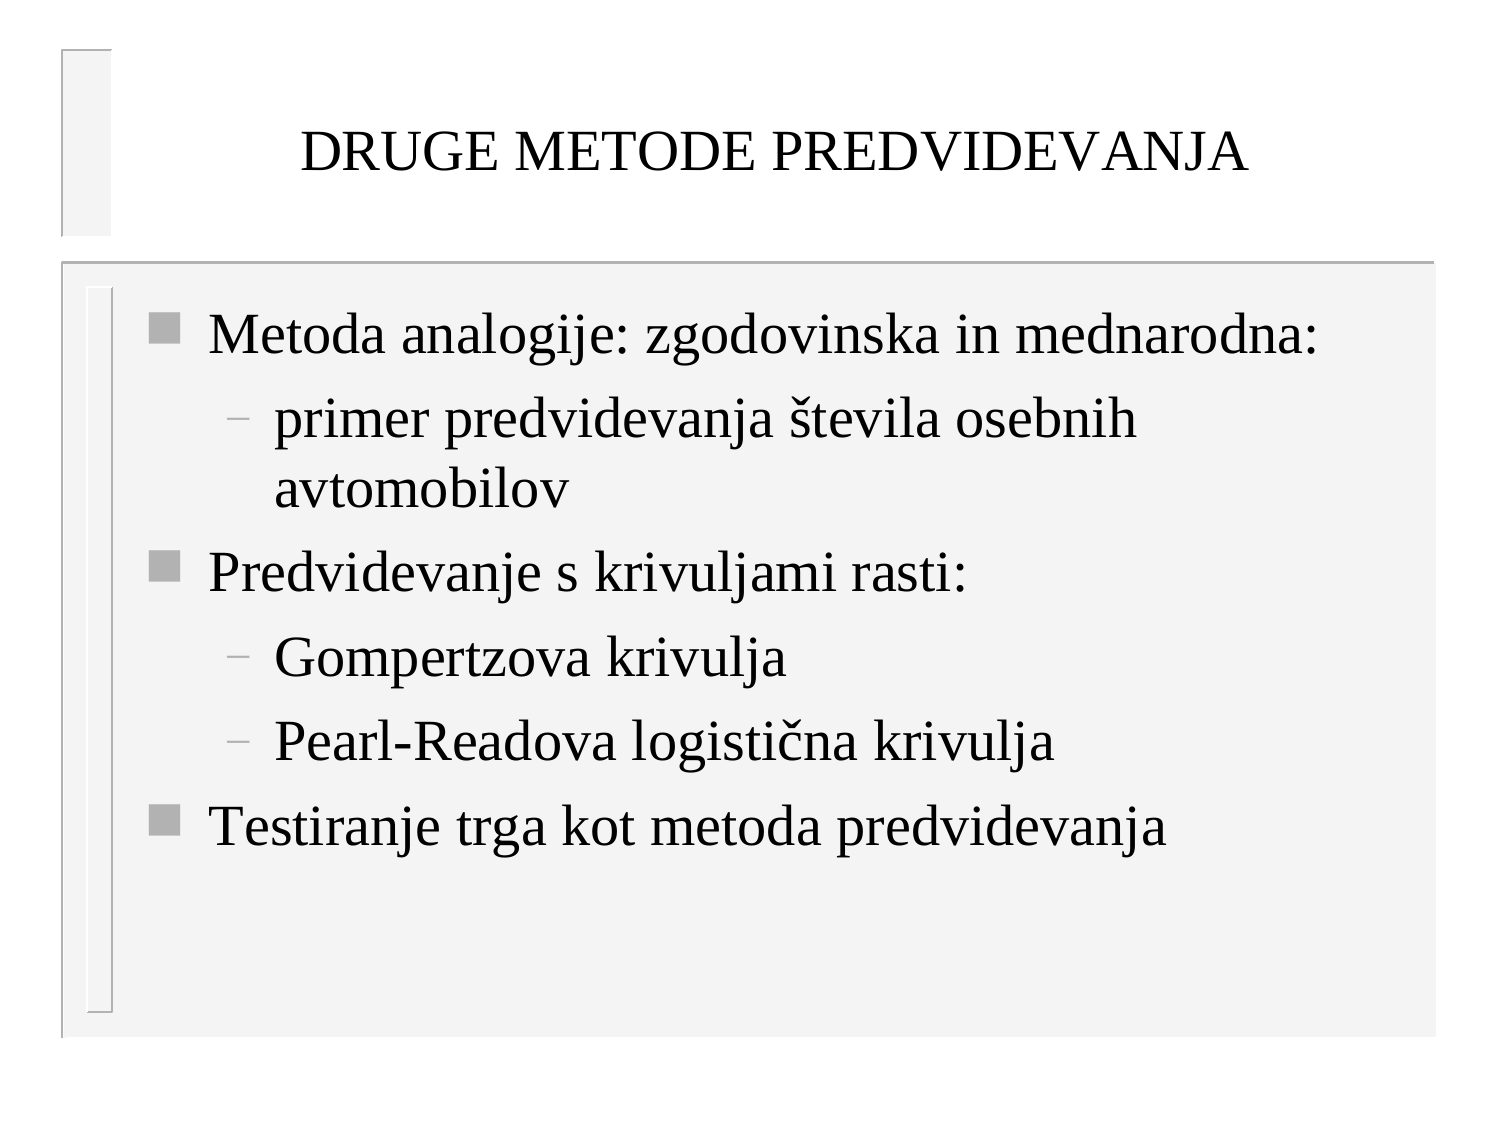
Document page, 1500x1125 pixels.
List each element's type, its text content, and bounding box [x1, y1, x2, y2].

list Metoda analogije: zgodovinska in mednarodna: primer predvidevanja števila osebnih avtomobilov Predvidevanje s krivuljami rasti: Gompertzova krivulja Pearl-Readova logistična krivulja Testiranje trga kot metoda predvidevanja [137, 287, 1413, 963]
title DRUGE METODE PREDVIDEVANJA [137, 56, 1413, 238]
